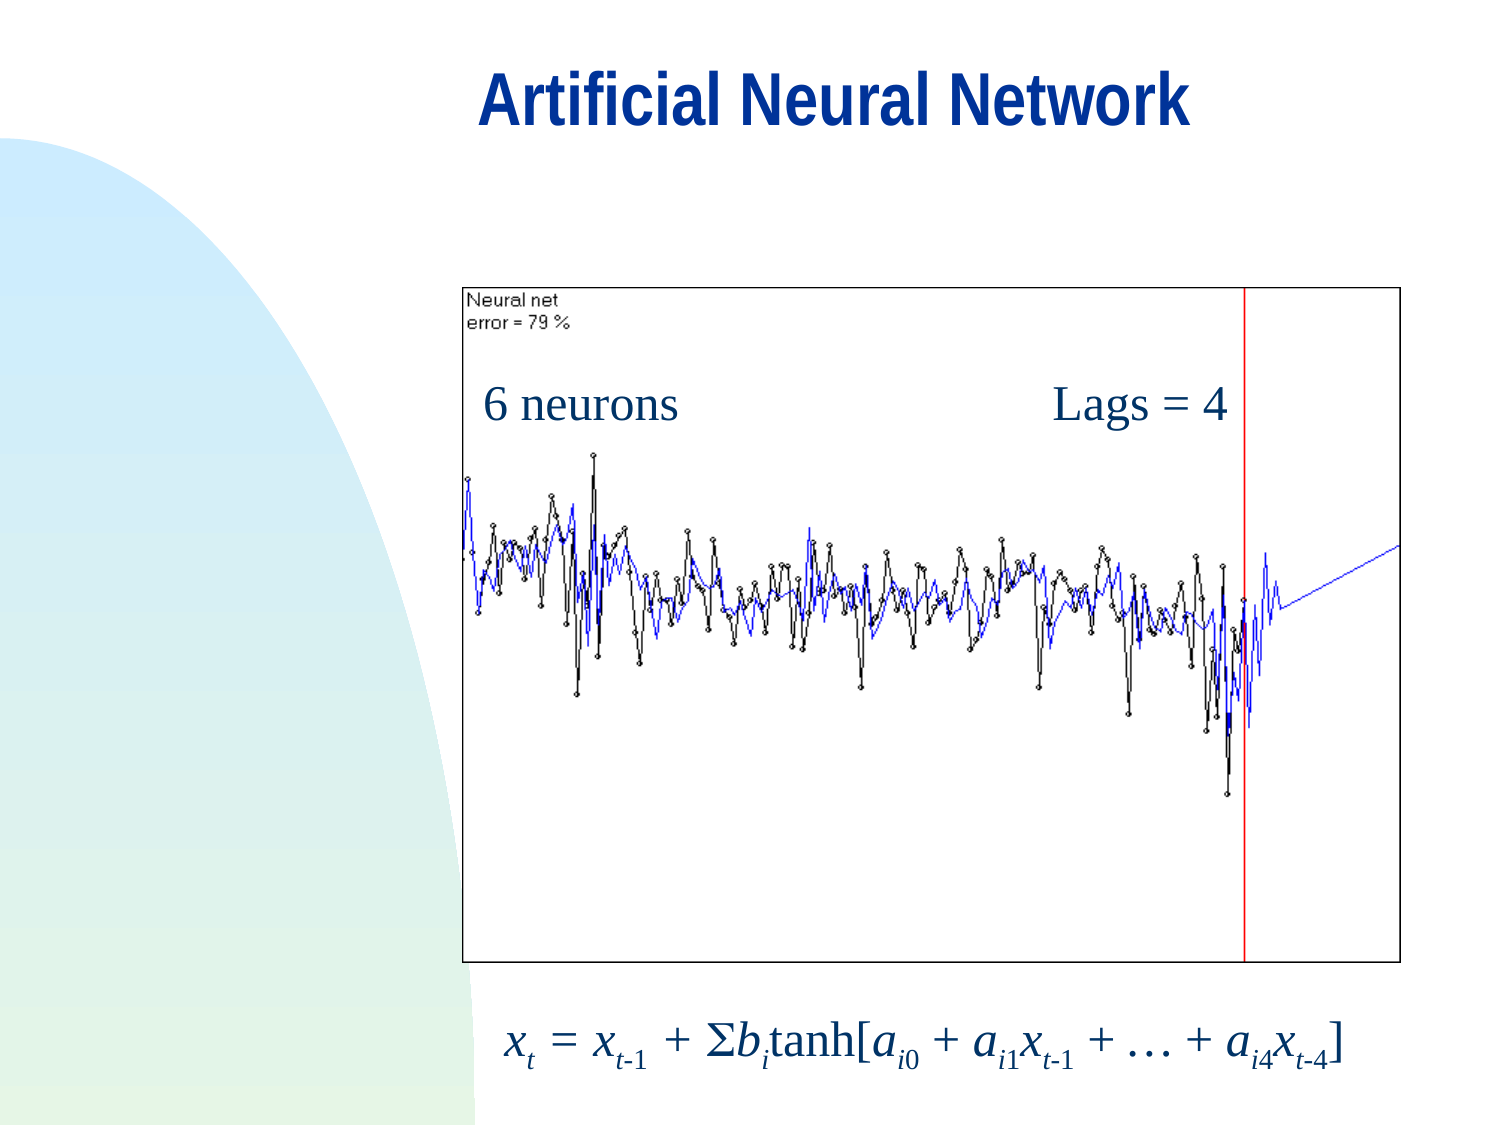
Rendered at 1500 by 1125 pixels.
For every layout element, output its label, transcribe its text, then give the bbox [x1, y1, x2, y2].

text_box Lags = 4 [1037, 362, 1243, 438]
text_box 6 neurons [462, 362, 700, 438]
title Artificial Neural Network [462, 12, 1463, 201]
text_box xt = xt-1 + bitanh[ai0 + ai1xt-1 + … + ai4xt-4] [489, 998, 1360, 1083]
picture [462, 287, 1401, 963]
